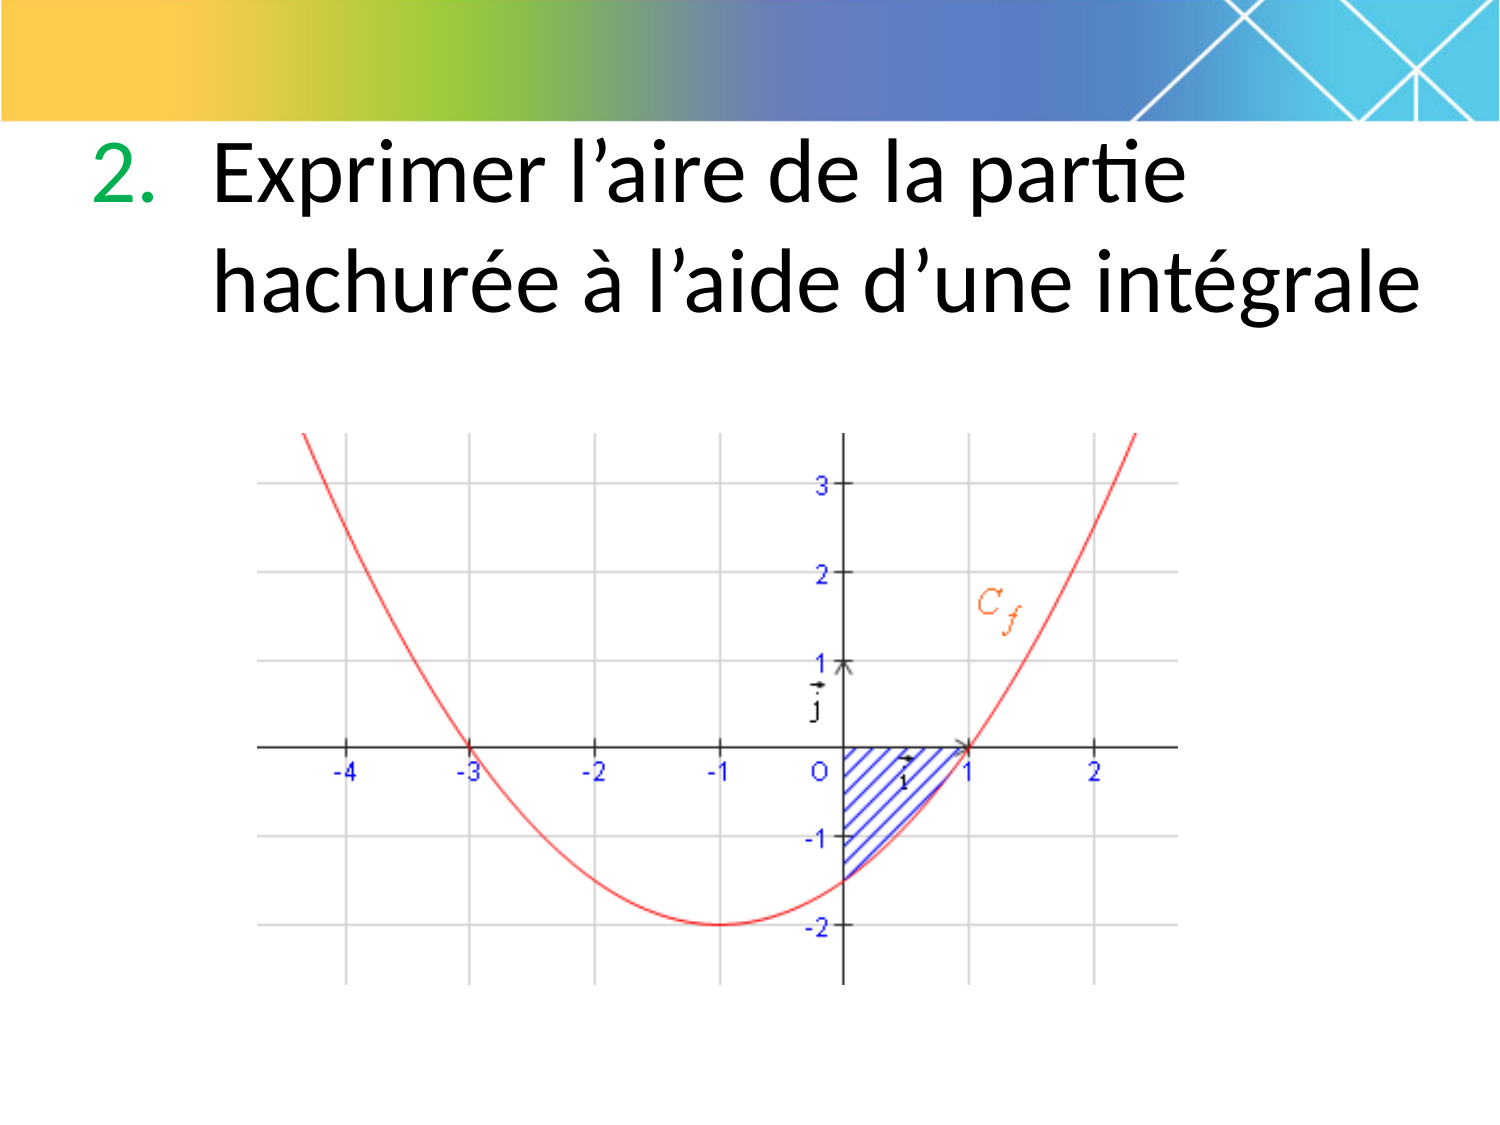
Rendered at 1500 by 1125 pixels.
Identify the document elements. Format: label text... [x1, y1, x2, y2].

title Exprimer l’aire de la partie hachurée à l’aide d’une intégrale [75, 102, 1500, 448]
picture [0, 0, 1500, 123]
picture [257, 433, 1178, 985]
